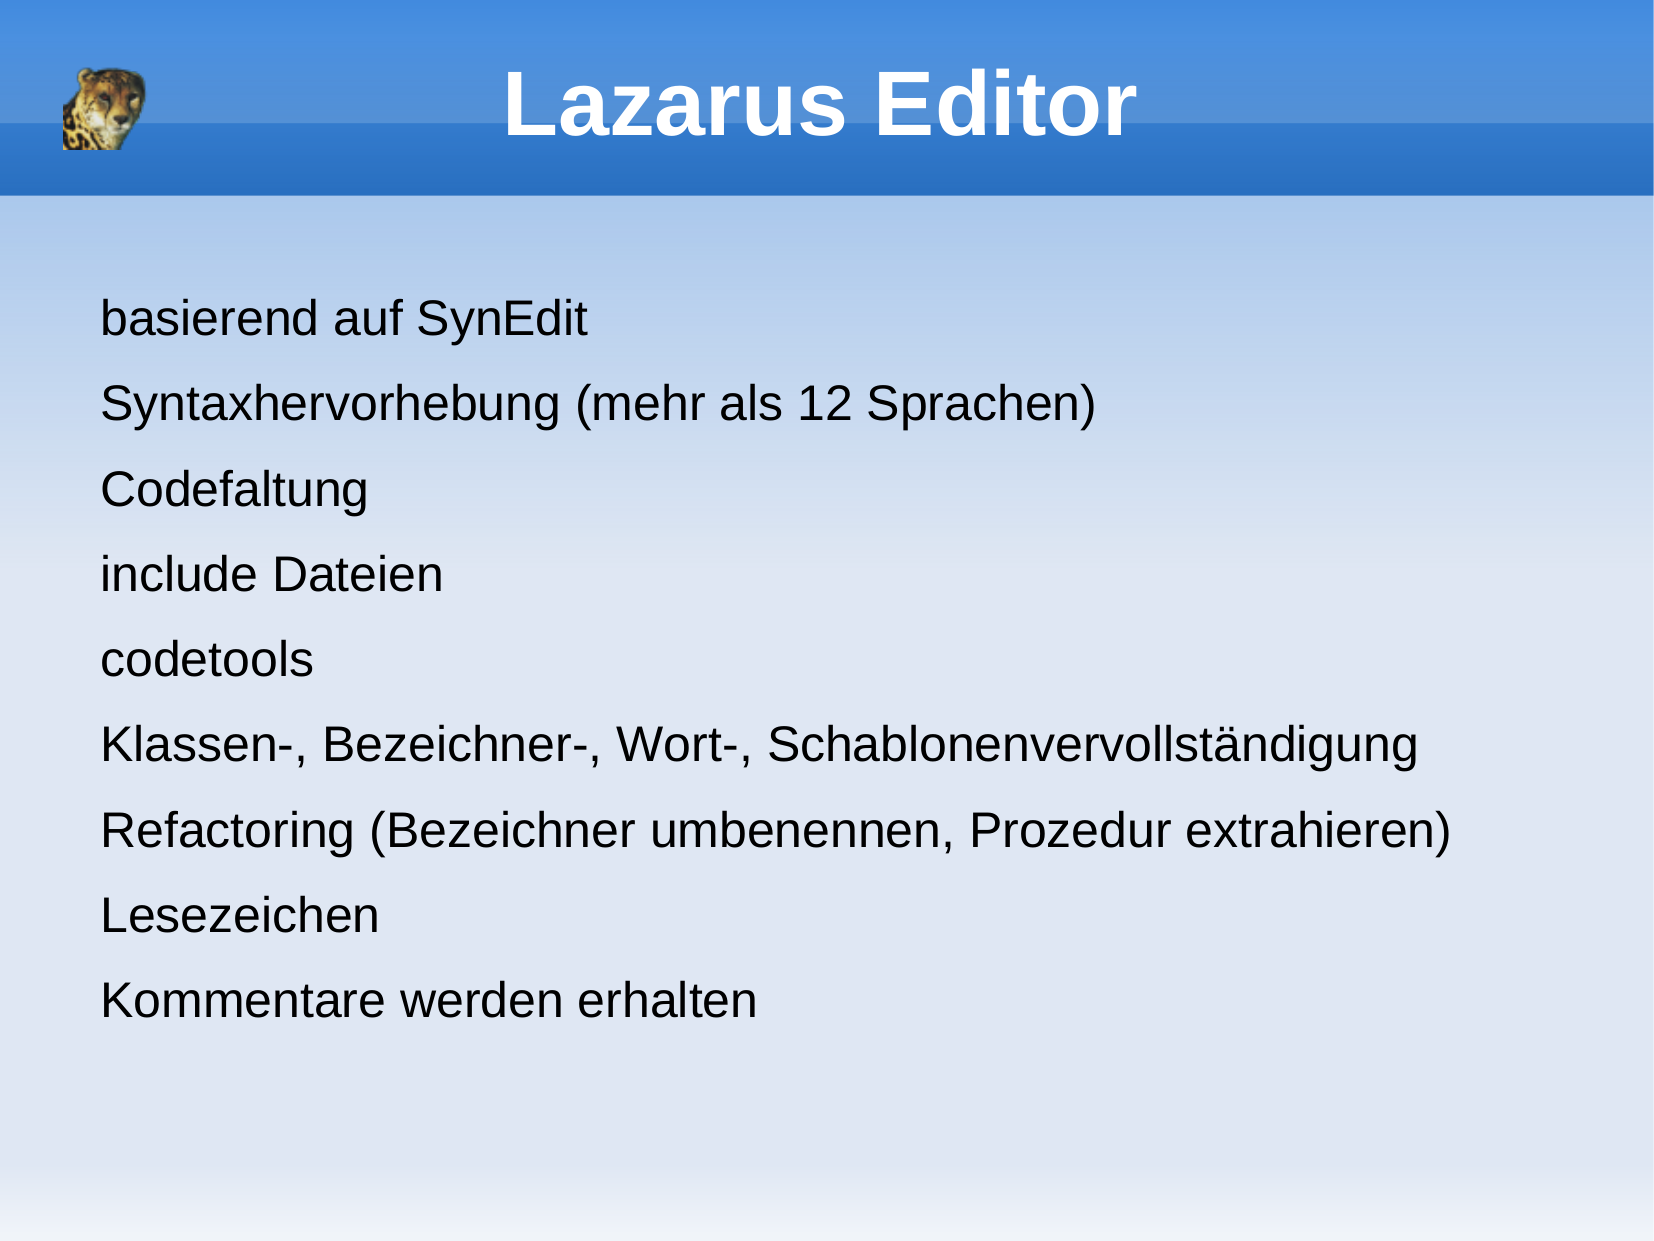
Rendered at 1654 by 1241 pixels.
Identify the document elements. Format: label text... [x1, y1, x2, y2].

title Lazarus Editor [76, 7, 1565, 200]
list basierend auf SynEdit Syntaxhervorhebung (mehr als 12 Sprachen) Codefaltung include Dateien codetools Klassen-, Bezeichner-, Wort-, Schablonenvervollständigung Refactoring (Bezeichner umbenennen, Prozedur extrahieren) Lesezeichen Kommentare werden erhalten [82, 290, 1571, 1094]
picture [0, 0, 1654, 1241]
